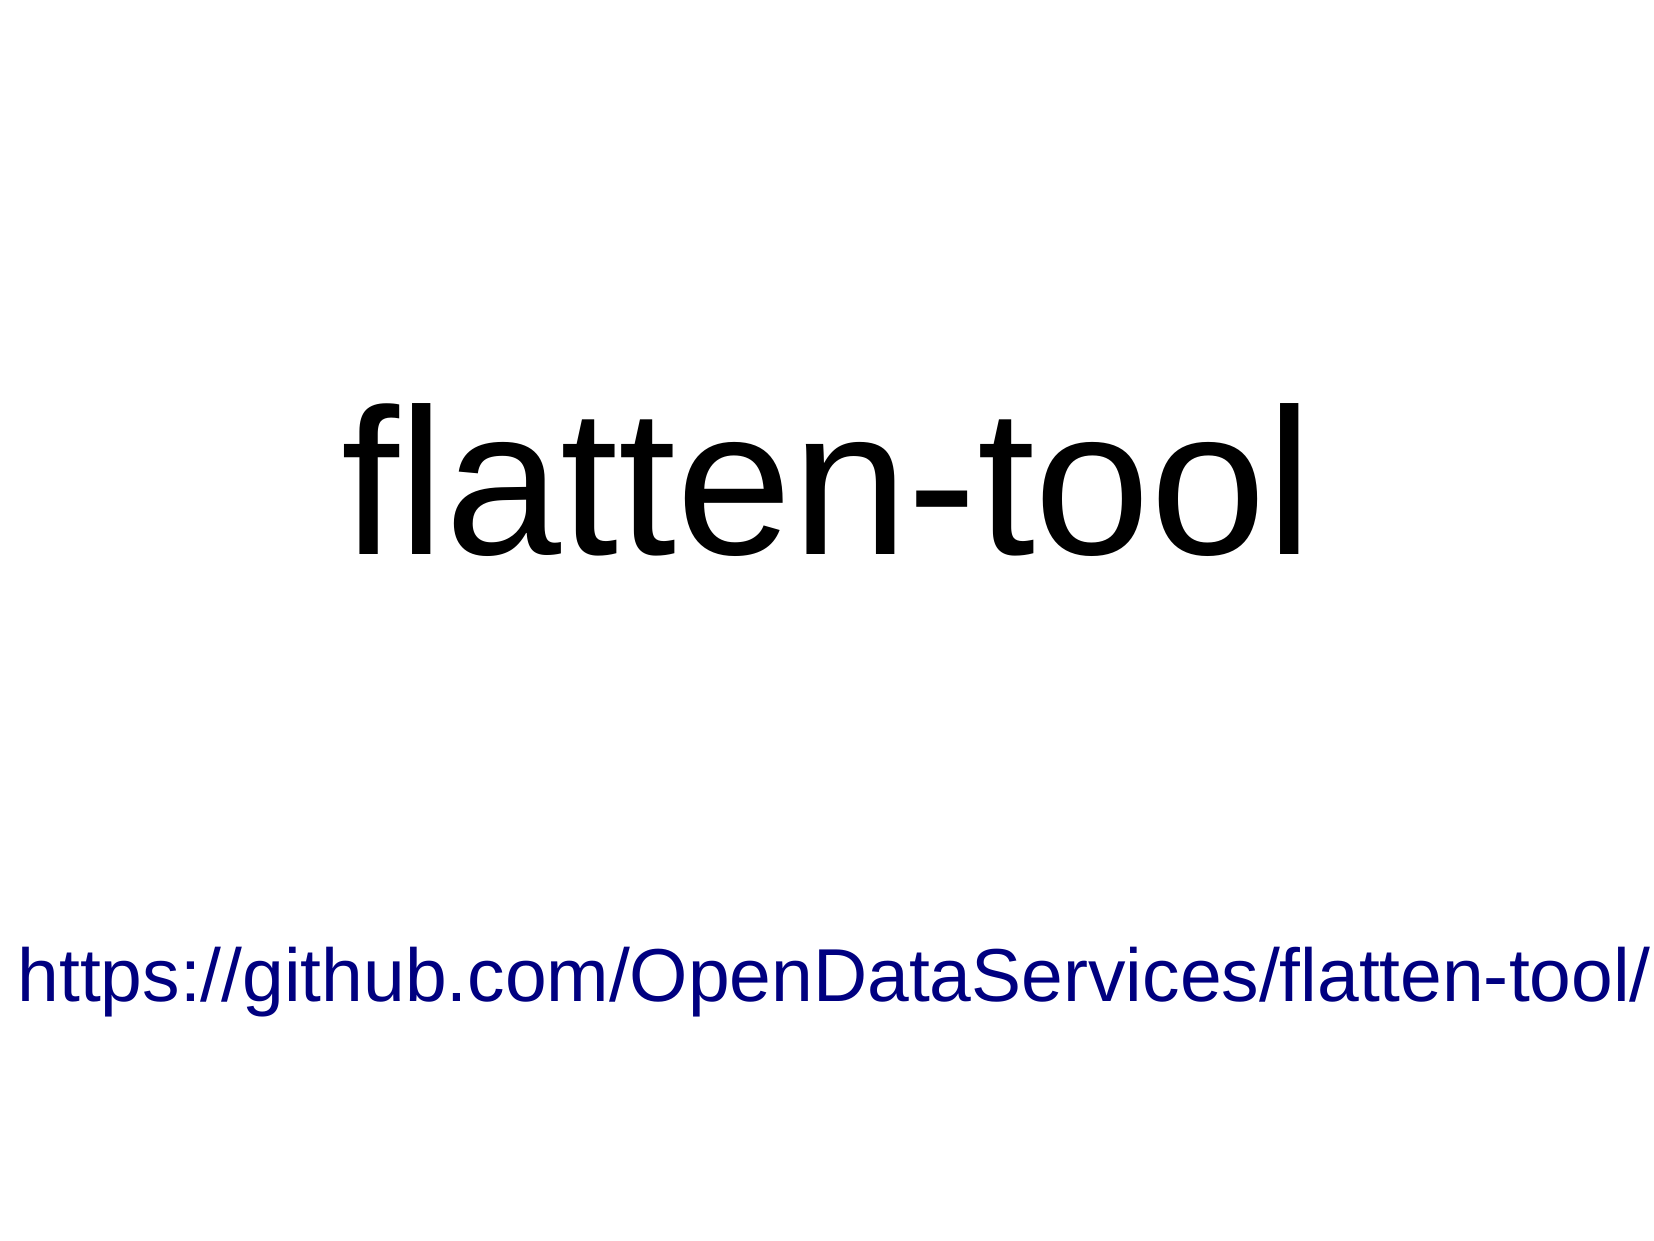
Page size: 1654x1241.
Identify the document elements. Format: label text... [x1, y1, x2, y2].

text_box https://github.com/OpenDataServices/flatten-tool/ [3, 926, 1654, 1026]
subtitle flatten-tool [82, 2, 1571, 926]
